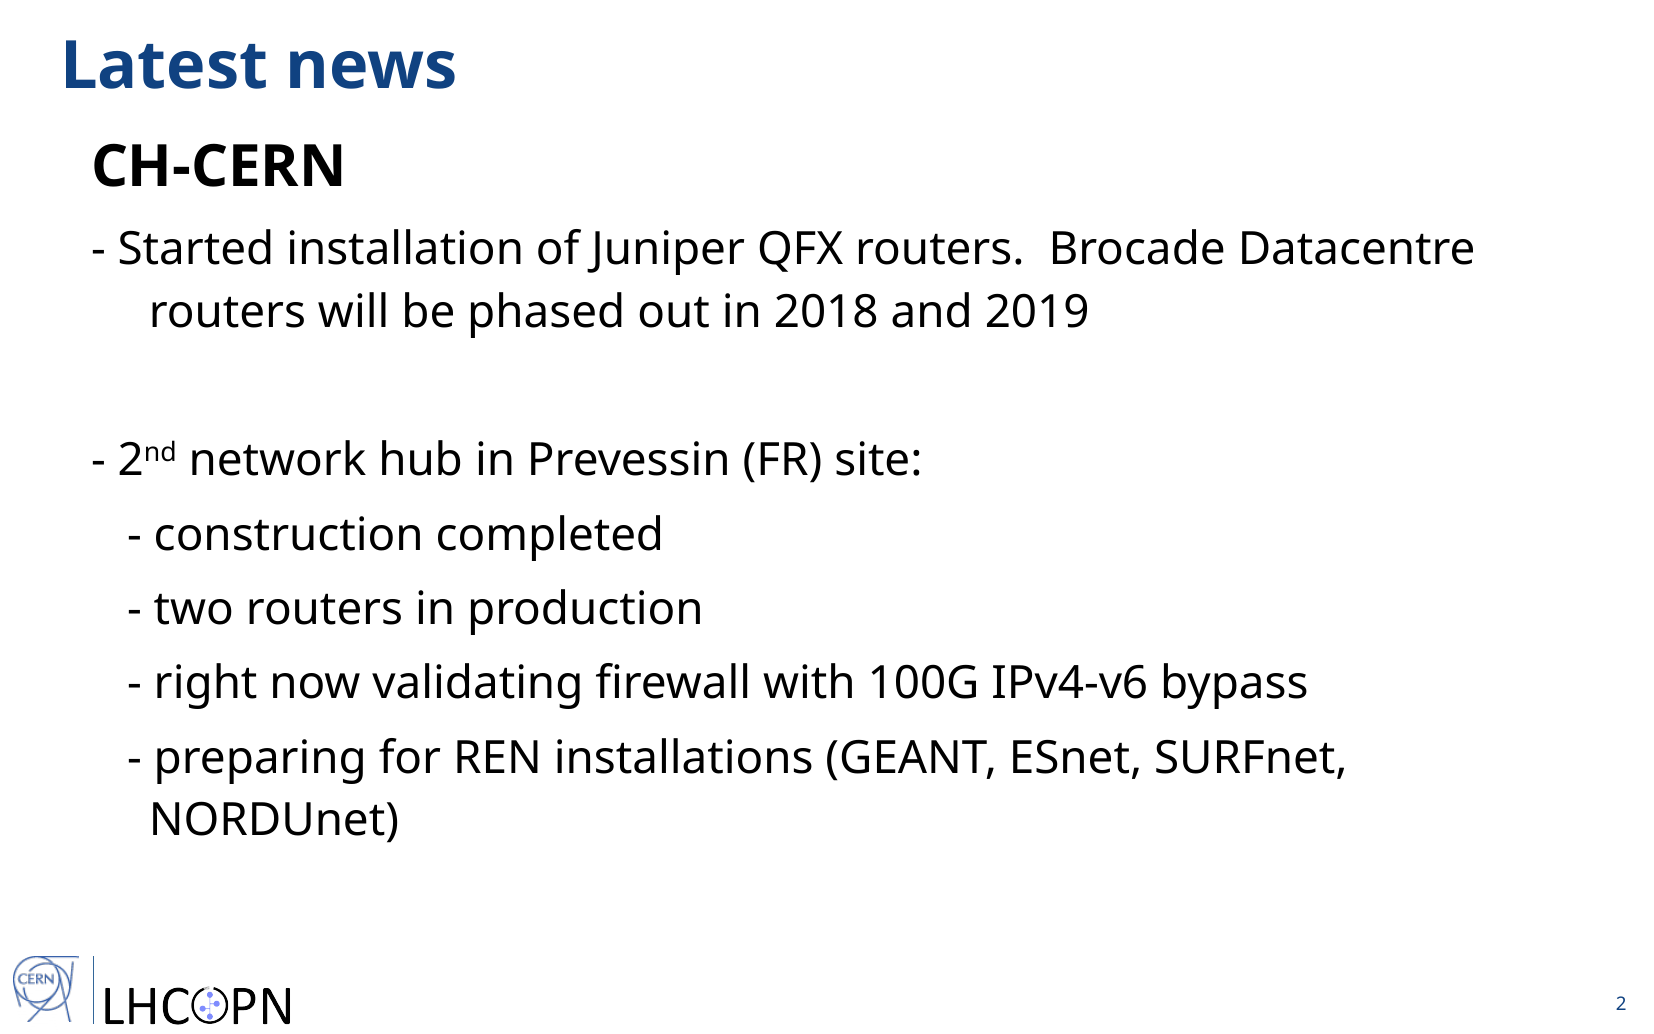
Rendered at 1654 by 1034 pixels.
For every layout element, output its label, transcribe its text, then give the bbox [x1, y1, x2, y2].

title Latest news [60, 0, 1528, 138]
text_box CH-CERN - Started installation of Juniper QFX routers. Brocade Datacentre routers will be phased out in 2018 and 2019 - 2nd network hub in Prevessin (FR) site: - construction completed - two routers in production - right now validating firewall with 100G IPv4-v6 bypass - preparing for REN installations (GEANT, ESnet, SURFnet, NORDUnet) [76, 117, 1601, 1034]
picture [13, 956, 76, 1032]
